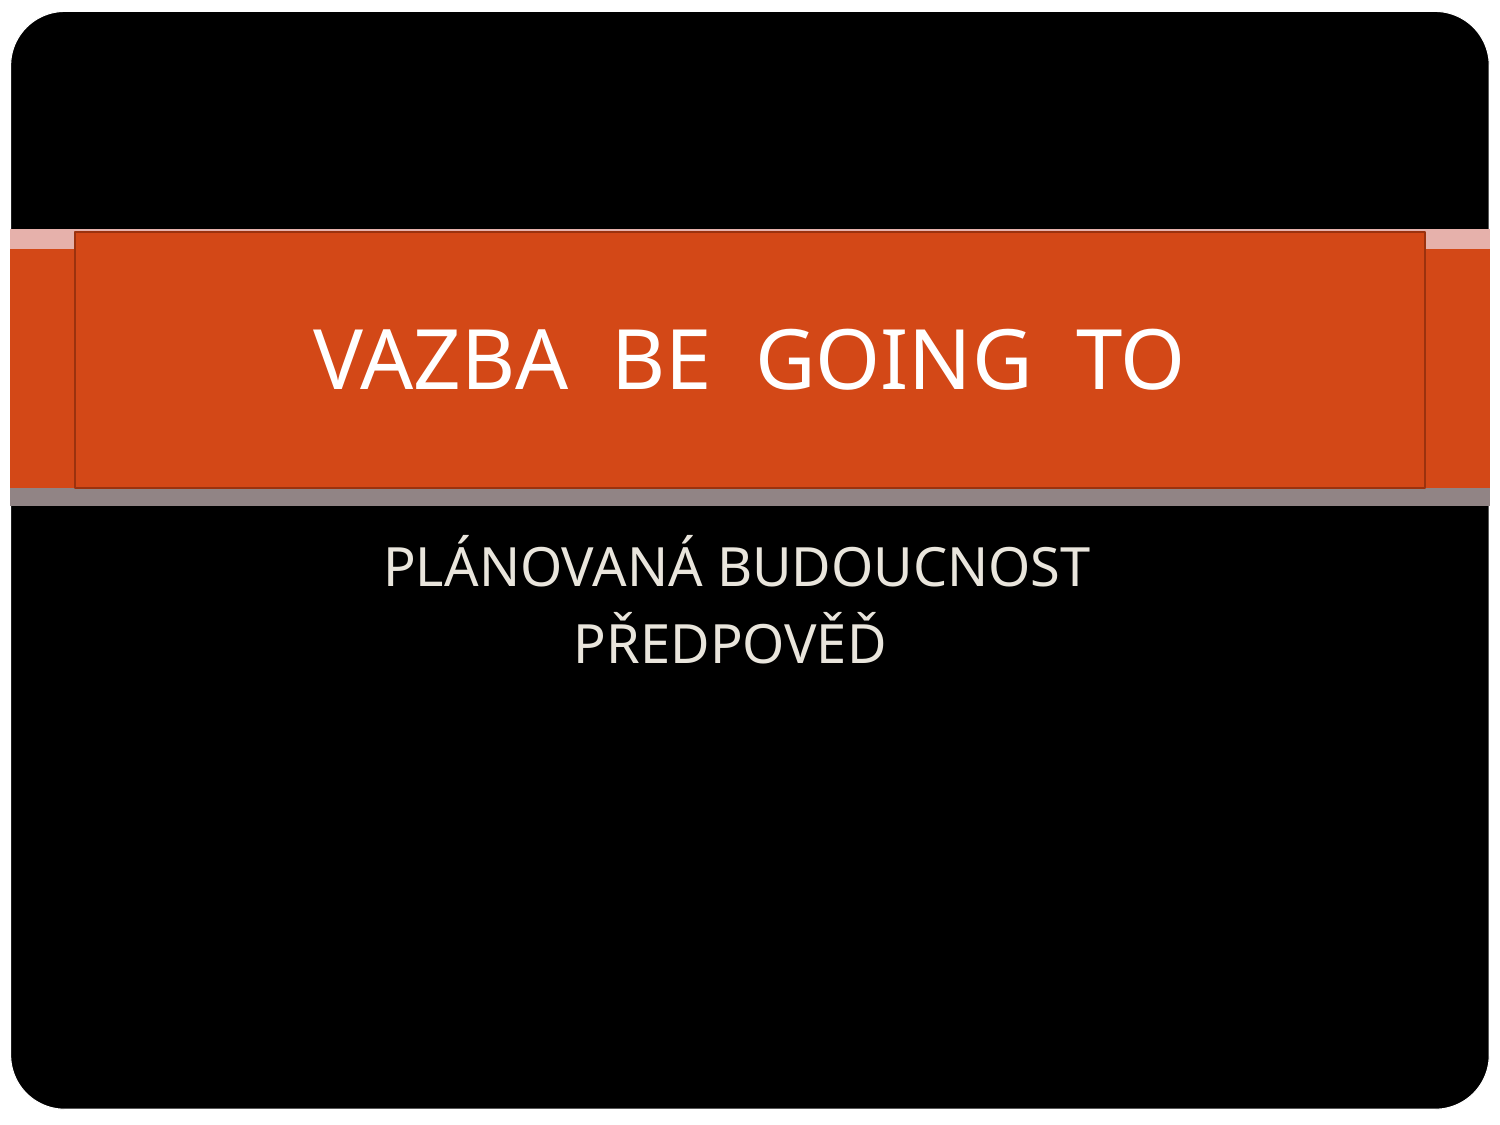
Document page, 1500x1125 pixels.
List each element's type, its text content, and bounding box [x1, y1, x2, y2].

title VAZBA BE GOING TO [75, 231, 1426, 489]
subtitle PLÁNOVANÁ BUDOUCNOST PŘEDPOVĚĎ [212, 525, 1263, 788]
